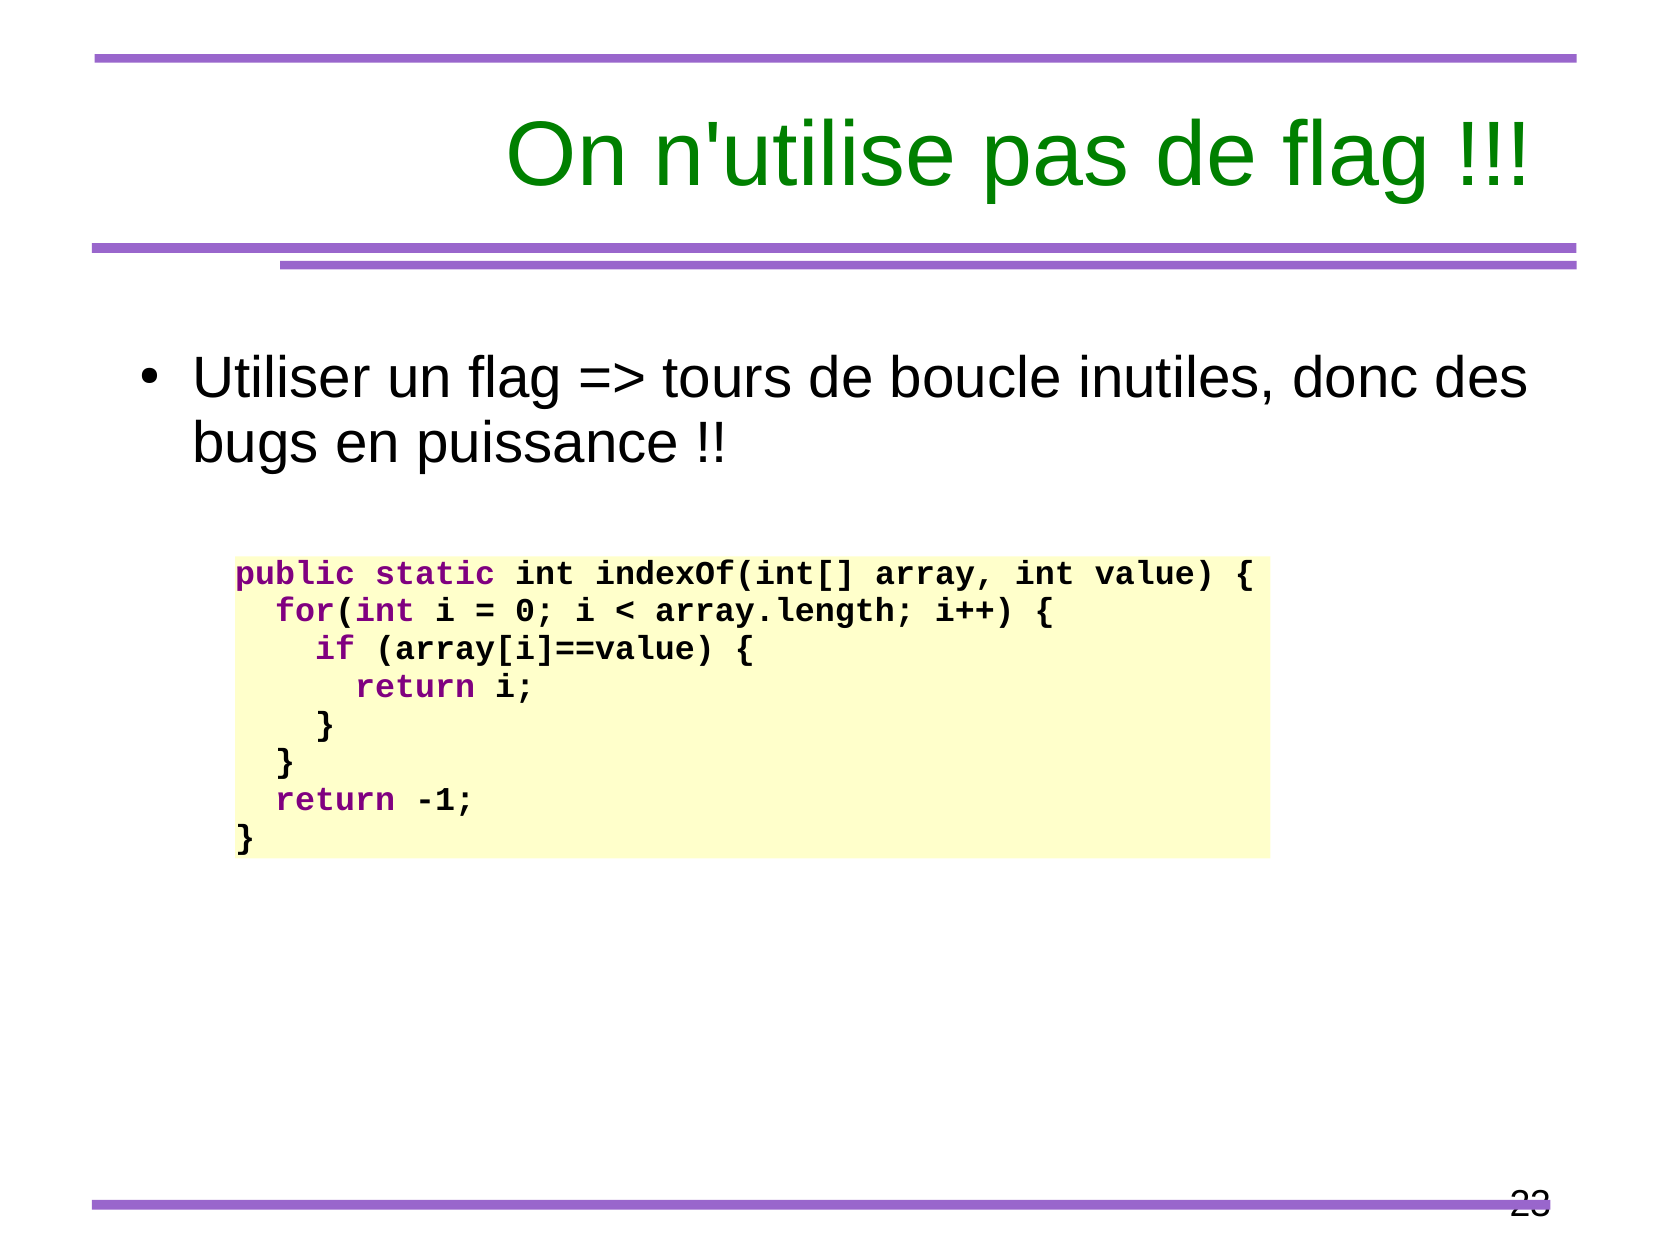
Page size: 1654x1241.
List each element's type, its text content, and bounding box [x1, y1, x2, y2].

text_box public static int indexOf(int[] array, int value) { for(int i = 0; i < array.length; i++) { if (array[i]==value) { return i; } } return -1; } [235, 556, 1271, 859]
title On n'utilise pas de flag !!! [121, 49, 1534, 257]
list Utiliser un flag => tours de boucle inutiles, donc des bugs en puissance !! [121, 344, 1534, 506]
